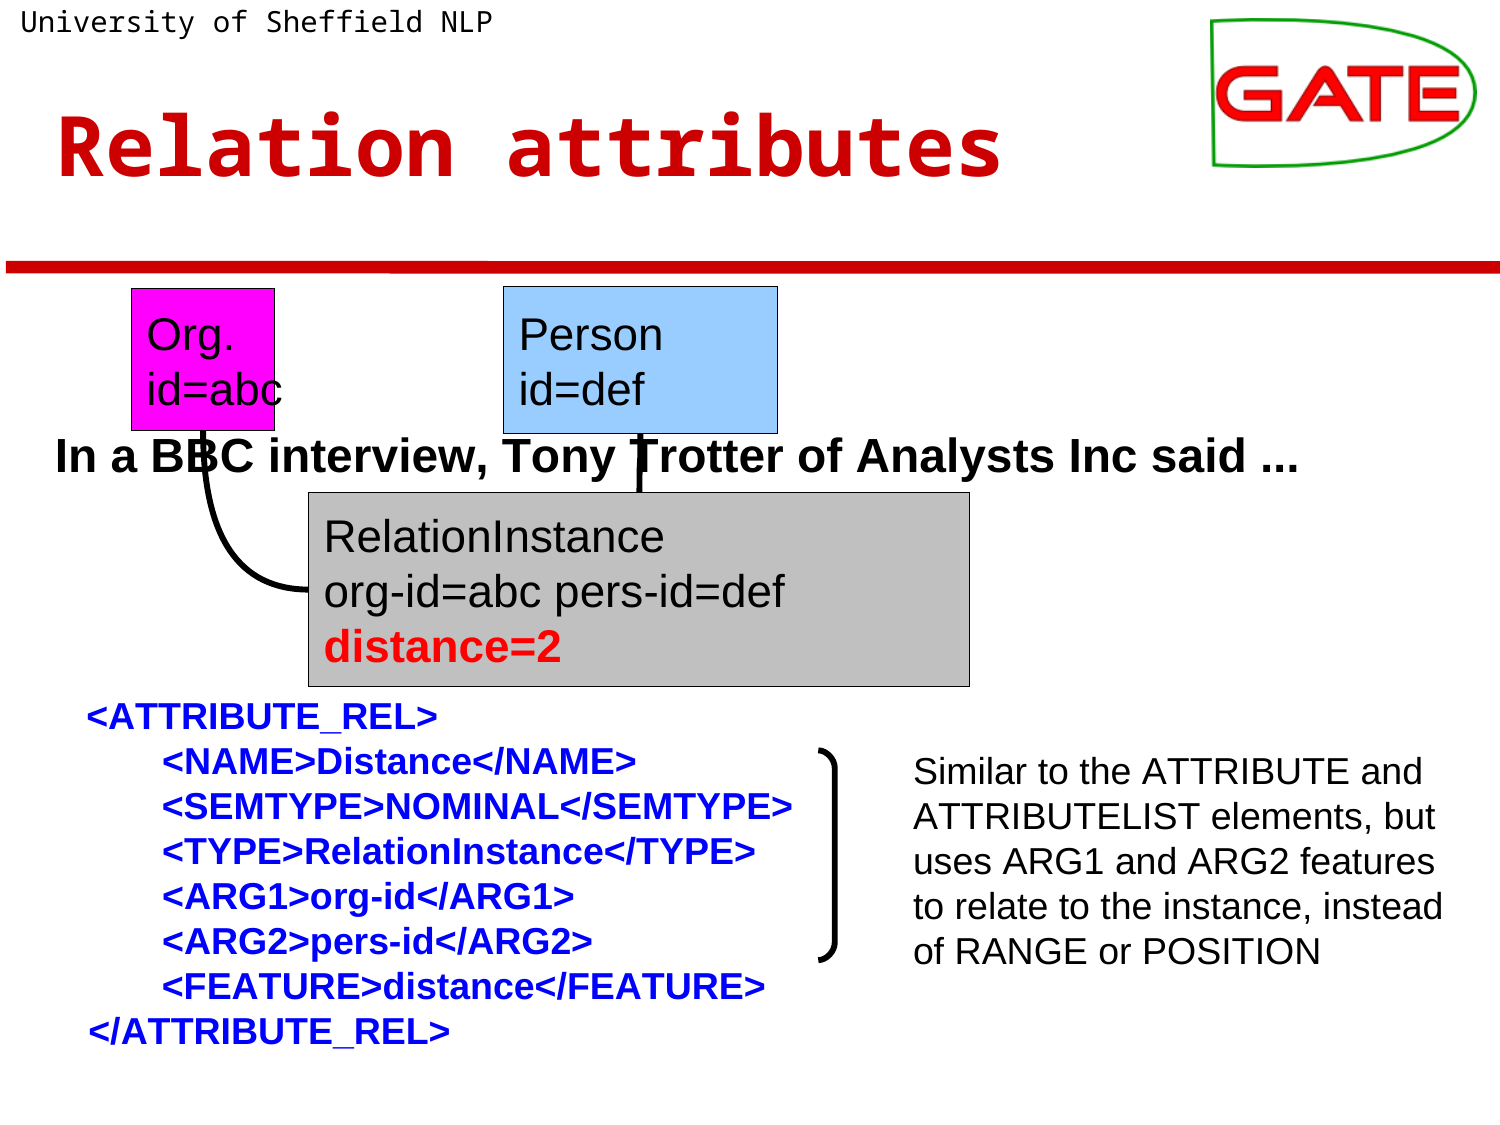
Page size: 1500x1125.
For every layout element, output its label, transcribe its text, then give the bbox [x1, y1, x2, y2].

text_box RelationInstance org-id=abc pers-id=def distance=2 [308, 492, 970, 687]
title Relation attributes [41, 37, 1391, 254]
text_box Similar to the ATTRIBUTE and ATTRIBUTELIST elements, but uses ARG1 and ARG2 features to relate to the instance, instead of RANGE or POSITION [898, 739, 1459, 980]
text_box In a BBC interview, Tony Trotter of Analysts Inc said ... [40, 417, 1477, 490]
picture [1210, 18, 1477, 168]
text_box Org. id=abc [131, 288, 275, 417]
text_box Person id=def [503, 286, 778, 417]
text_box <ATTRIBUTE_REL> <NAME>Distance</NAME> <SEMTYPE>NOMINAL</SEMTYPE> <TYPE>RelationInstance</TYPE> <ARG1>org-id</ARG1> <ARG2>pers-id</ARG2> <FEATURE>distance</FEATURE> </ATTRIBUTE_REL> [0, 685, 1500, 1016]
